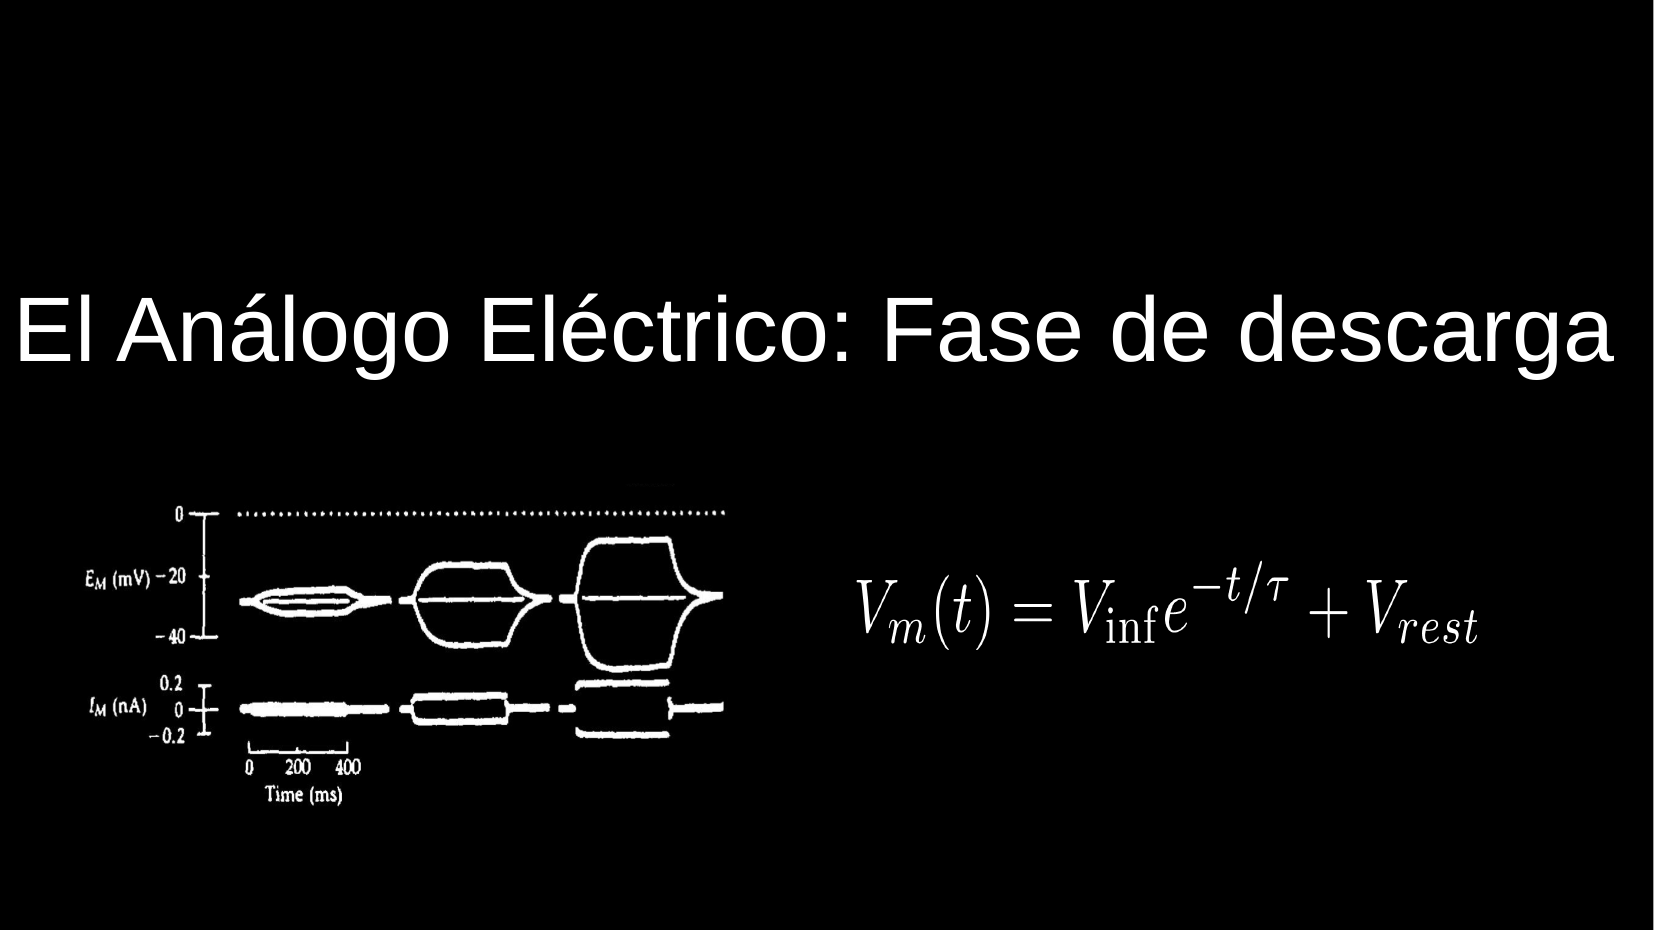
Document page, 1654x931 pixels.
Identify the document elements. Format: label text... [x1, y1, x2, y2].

picture [59, 472, 770, 816]
picture [856, 560, 1477, 650]
title El Análogo Eléctrico: Fase de descarga [5, 227, 1625, 433]
